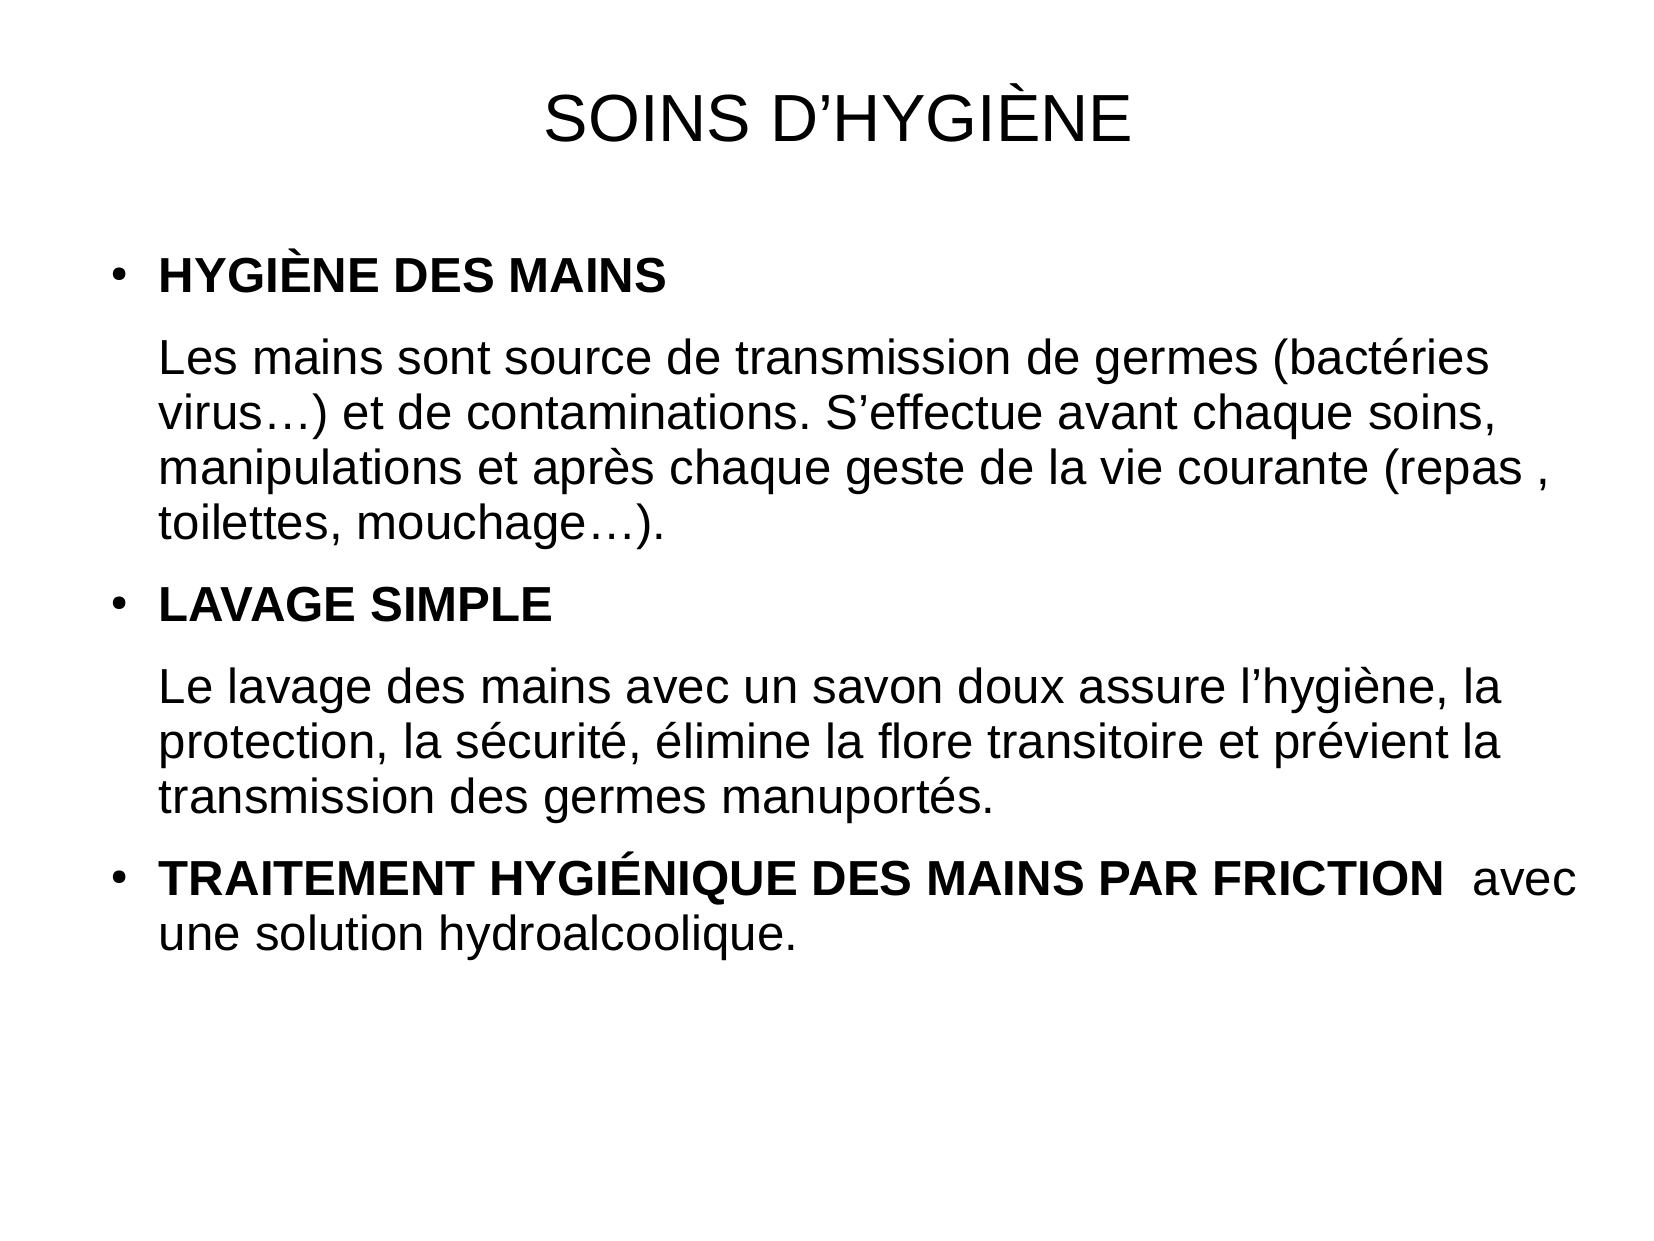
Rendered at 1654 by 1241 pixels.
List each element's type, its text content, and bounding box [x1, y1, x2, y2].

list HYGIÈNE DES MAINS Les mains sont source de transmission de germes (bactéries virus…) et de contaminations. S’effectue avant chaque soins, manipulations et après chaque geste de la vie courante (repas , toilettes, mouchage…). LAVAGE SIMPLE Le lavage des mains avec un savon doux assure l’hygiène, la protection, la sécurité, élimine la flore transitoire et prévient la transmission des germes manuportés. TRAITEMENT HYGIÉNIQUE DES MAINS PAR FRICTION avec une solution hydroalcoolique. [94, 248, 1583, 968]
title SOINS D’HYGIÈNE [94, 47, 1583, 189]
